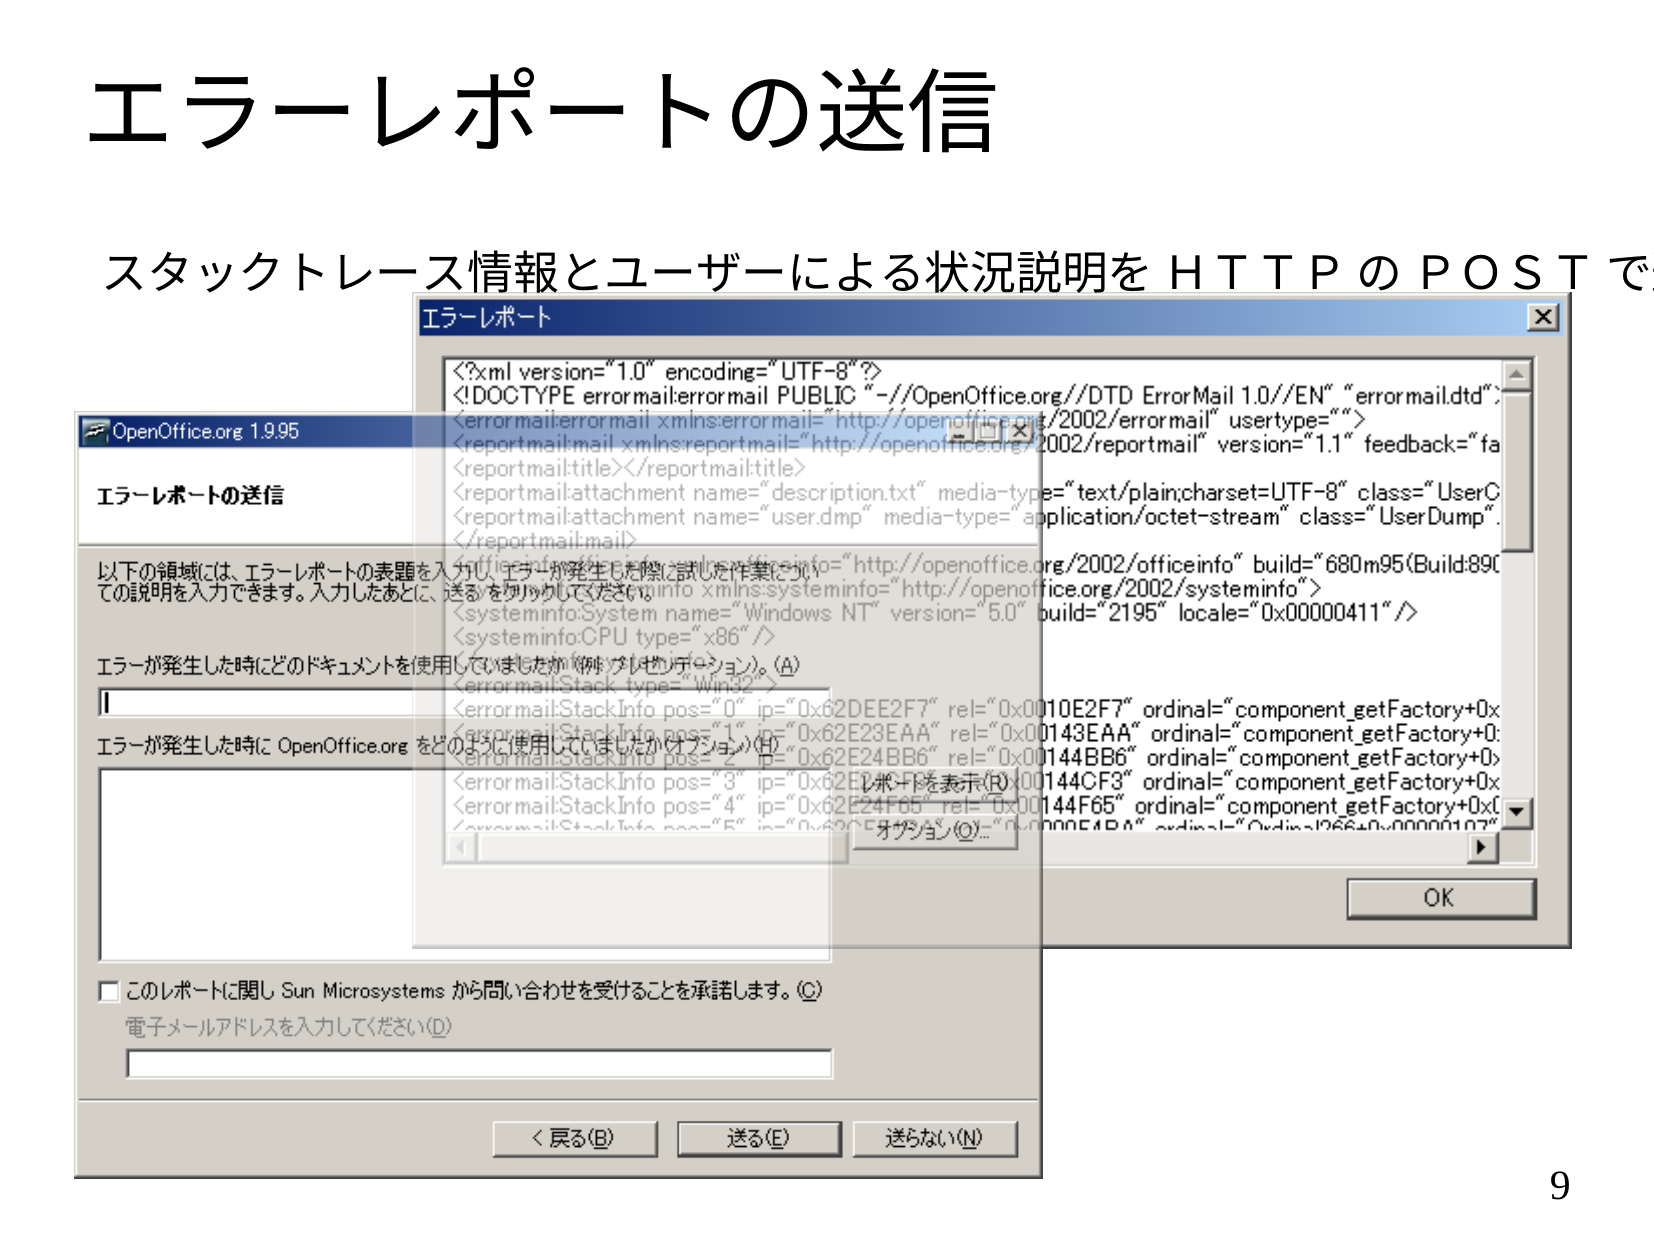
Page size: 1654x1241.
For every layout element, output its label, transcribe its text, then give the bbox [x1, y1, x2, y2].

title エラーレポートの送信 [82, 0, 1623, 213]
text_box スタックトレース情報とユーザーによる状況説明を ＨＴＴＰ の ＰＯＳＴ で送信 [86, 196, 1556, 257]
picture [74, 292, 1572, 1179]
